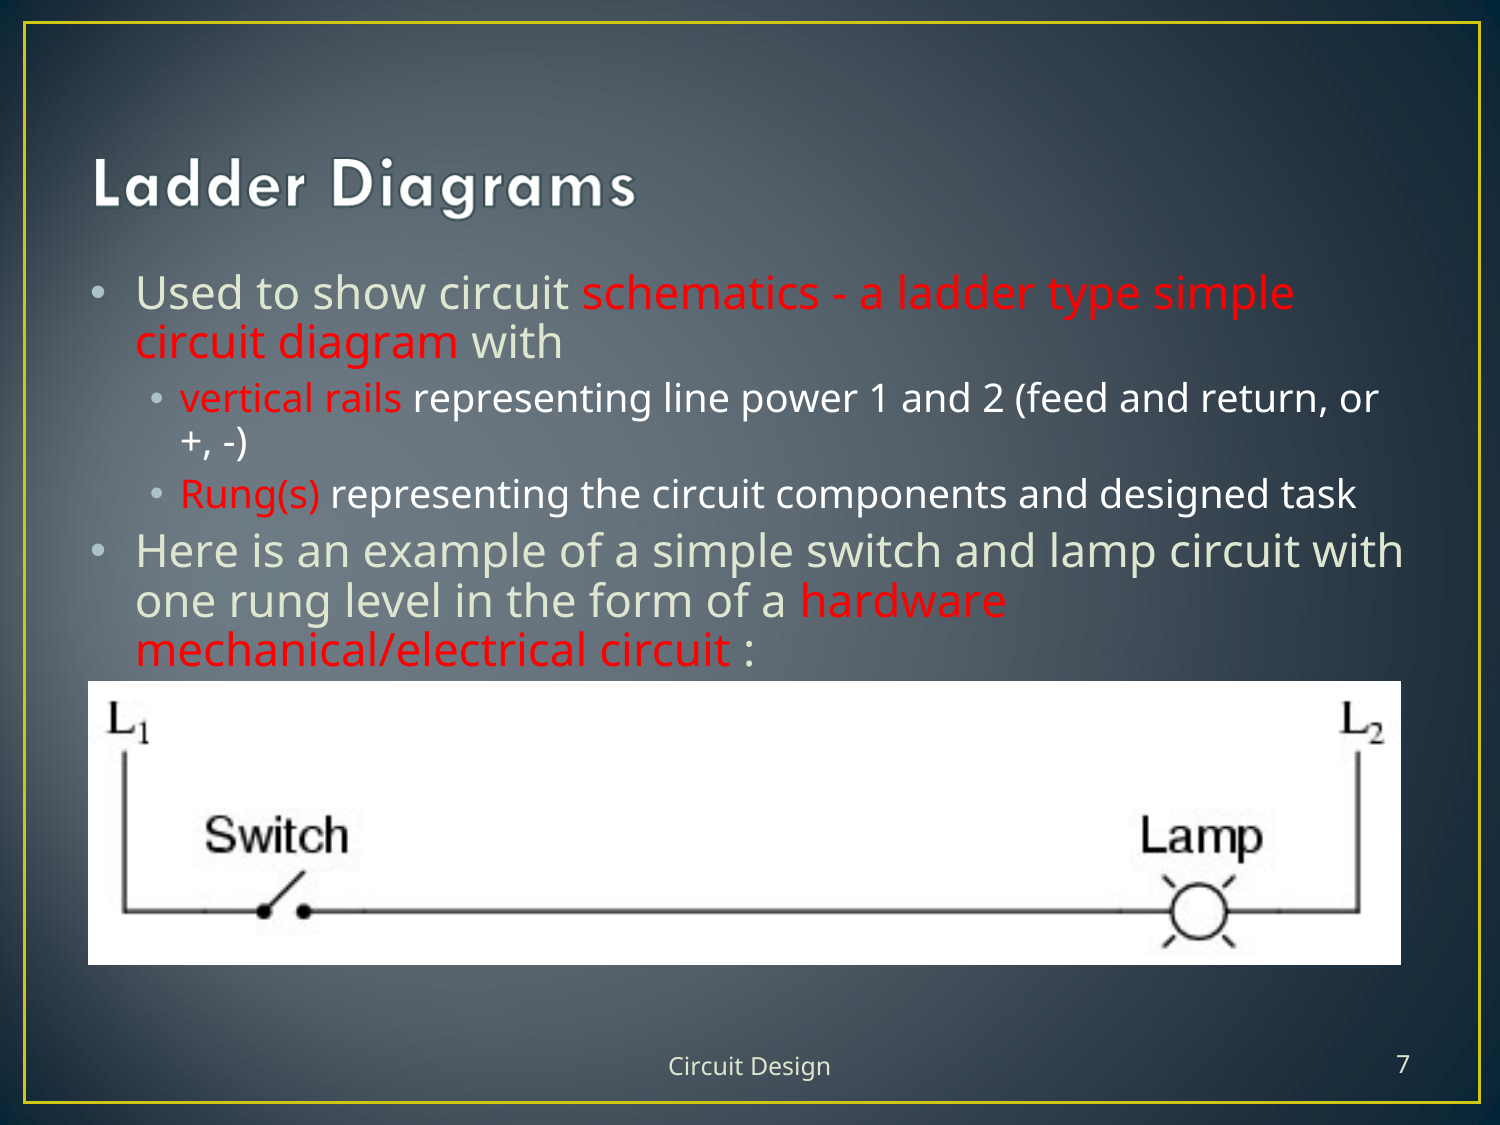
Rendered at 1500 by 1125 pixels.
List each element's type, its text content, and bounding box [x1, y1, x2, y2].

text_box Circuit Design [464, 1035, 1036, 1096]
text_box [45, 45, 1426, 272]
picture [0, 0, 1500, 1125]
list Used to show circuit schematics - a ladder type simple circuit diagram with vertical rails representing line power 1 and 2 (feed and return, or +, -) Rung(s) representing the circuit components and designed task Here is an example of a simple switch and lamp circuit with one rung level in the form of a hardware mechanical/electrical circuit : [75, 262, 1426, 610]
text_box <number> [1074, 1035, 1426, 1096]
